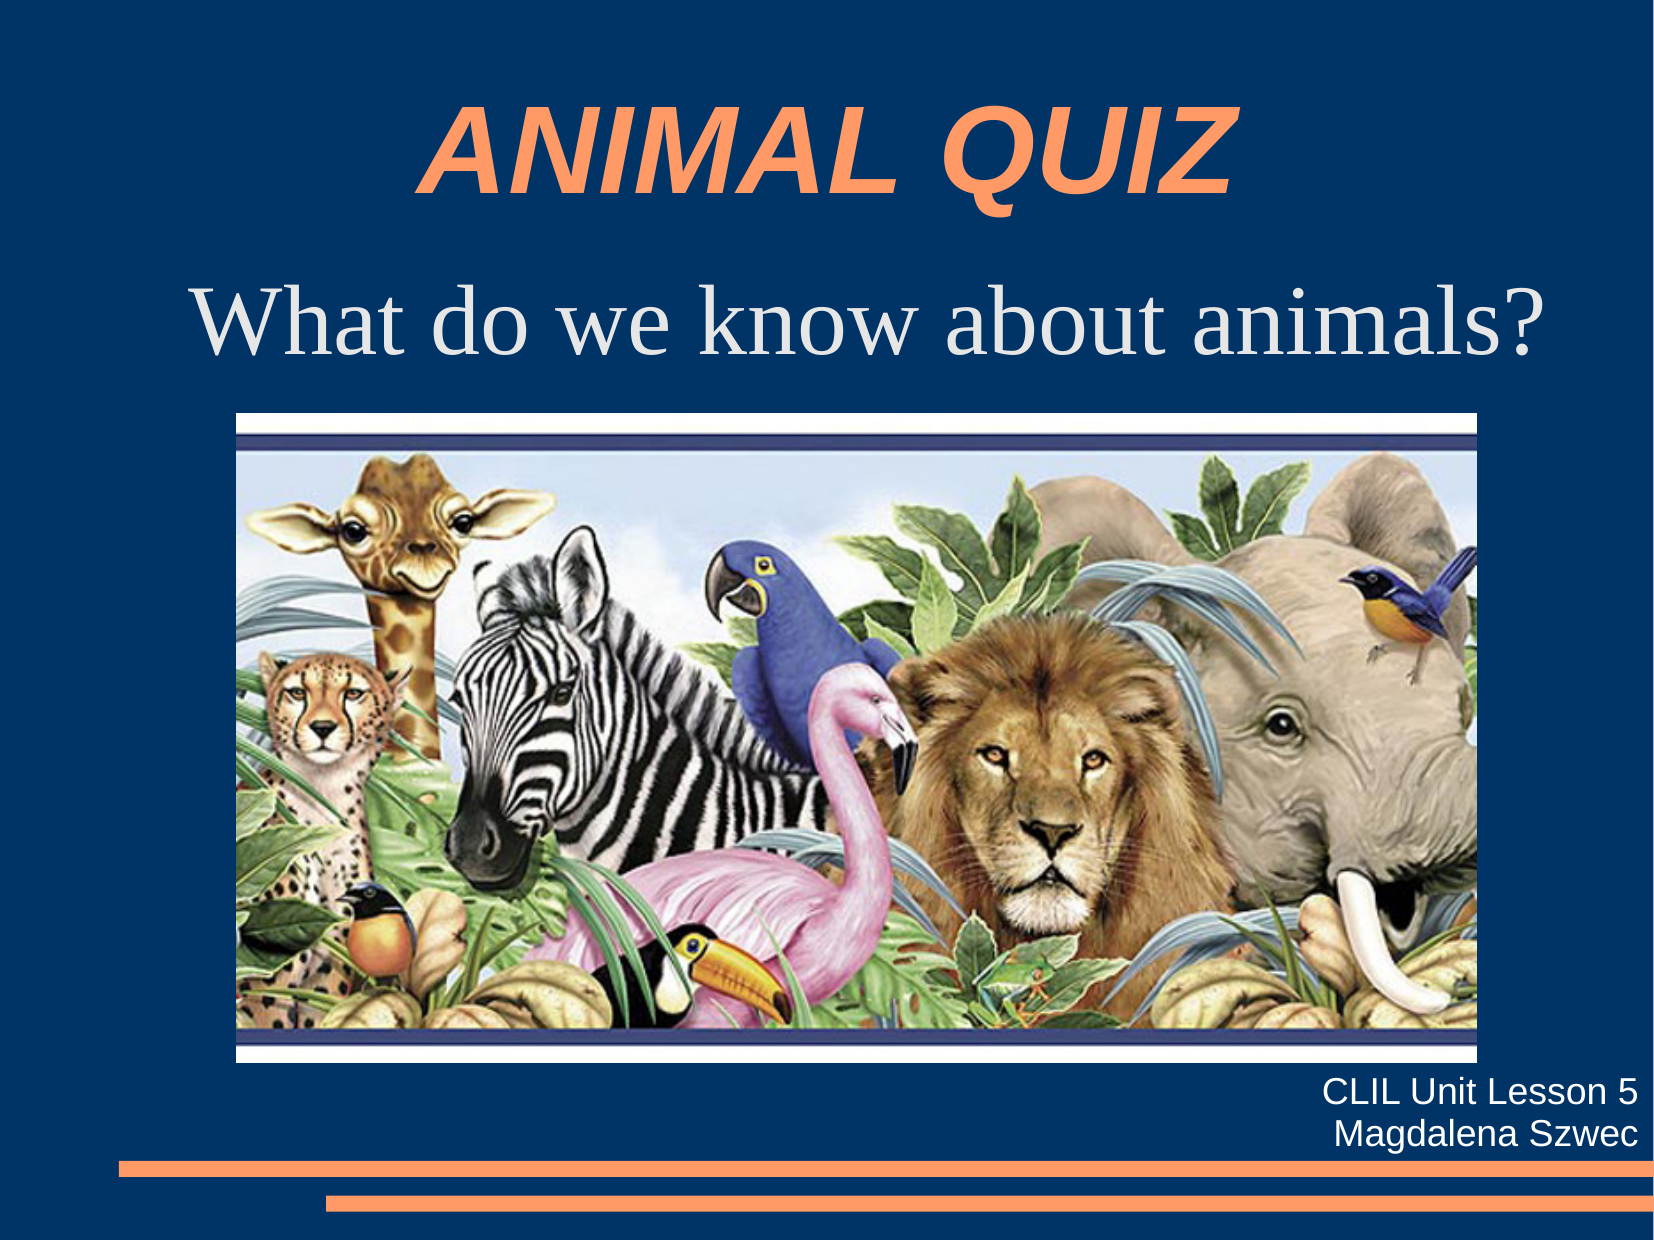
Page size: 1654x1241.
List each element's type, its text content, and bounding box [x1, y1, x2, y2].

list What do we know about animals? [118, 265, 1558, 1076]
picture [236, 413, 1477, 1063]
title ANIMAL QUIZ [121, 46, 1534, 254]
text_box CLIL Unit Lesson 5 Magdalena Szwec [1062, 1062, 1654, 1162]
